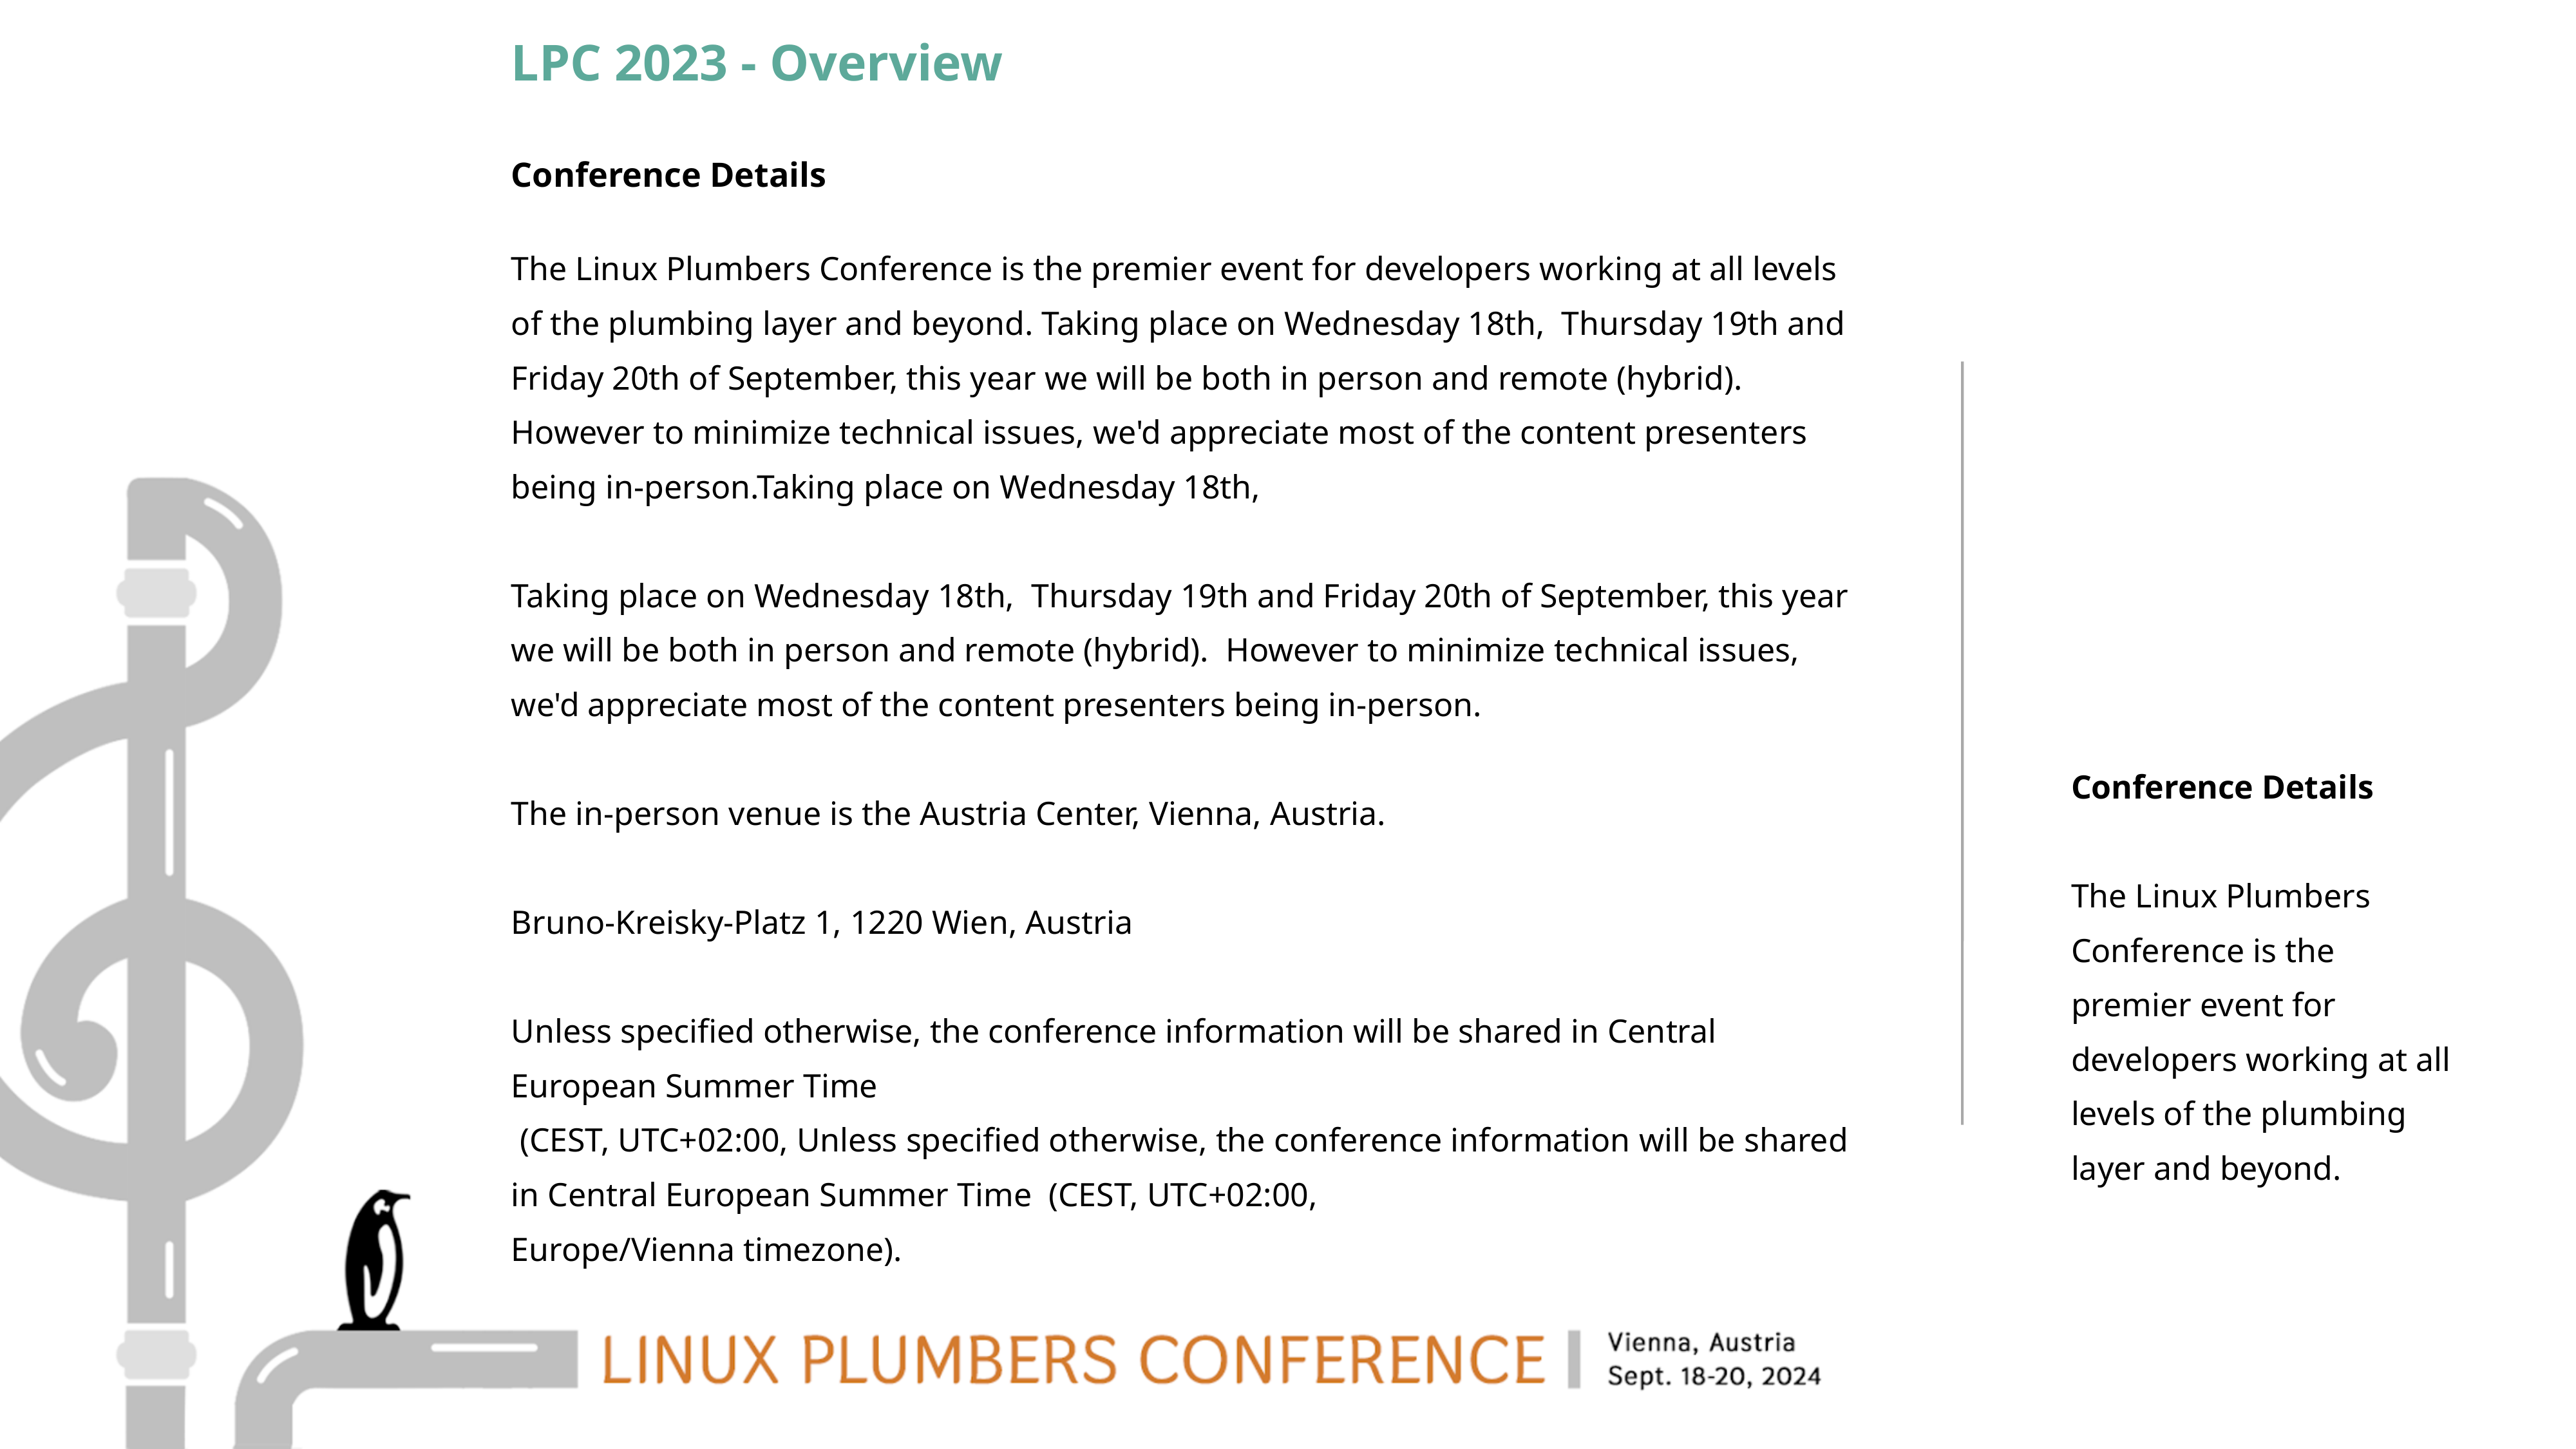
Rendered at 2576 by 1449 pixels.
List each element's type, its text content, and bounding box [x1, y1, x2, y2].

text_box LPC 2023 - Overview Conference Details The Linux Plumbers Conference is the premier event for developers working at all levels of the plumbing layer and beyond. Taking place on Wednesday 18th, Thursday 19th and Friday 20th of September, this year we will be both in person and remote (hybrid). However to minimize technical issues, we'd appreciate most of the content presenters being in-person.Taking place on Wednesday 18th, Taking place on Wednesday 18th, Thursday 19th and Friday 20th of September, this year we will be both in person and remote (hybrid). However to minimize technical issues, we'd appreciate most of the content presenters being in-person. The in-person venue is the Austria Center, Vienna, Austria. Bruno-Kreisky-Platz 1, 1220 Wien, Austria Unless specified otherwise, the conference information will be shared in Central European Summer Time (CEST, UTC+02:00, Unless specified otherwise, the conference information will be shared in Central European Summer Time (CEST, UTC+02:00, Europe/Vienna timezone). [506, 34, 1875, 1273]
text_box Conference Details The Linux Plumbers Conference is the premier event for developers working at all levels of the plumbing layer and beyond. [2065, 745, 2469, 1192]
picture [0, 0, 2576, 1449]
